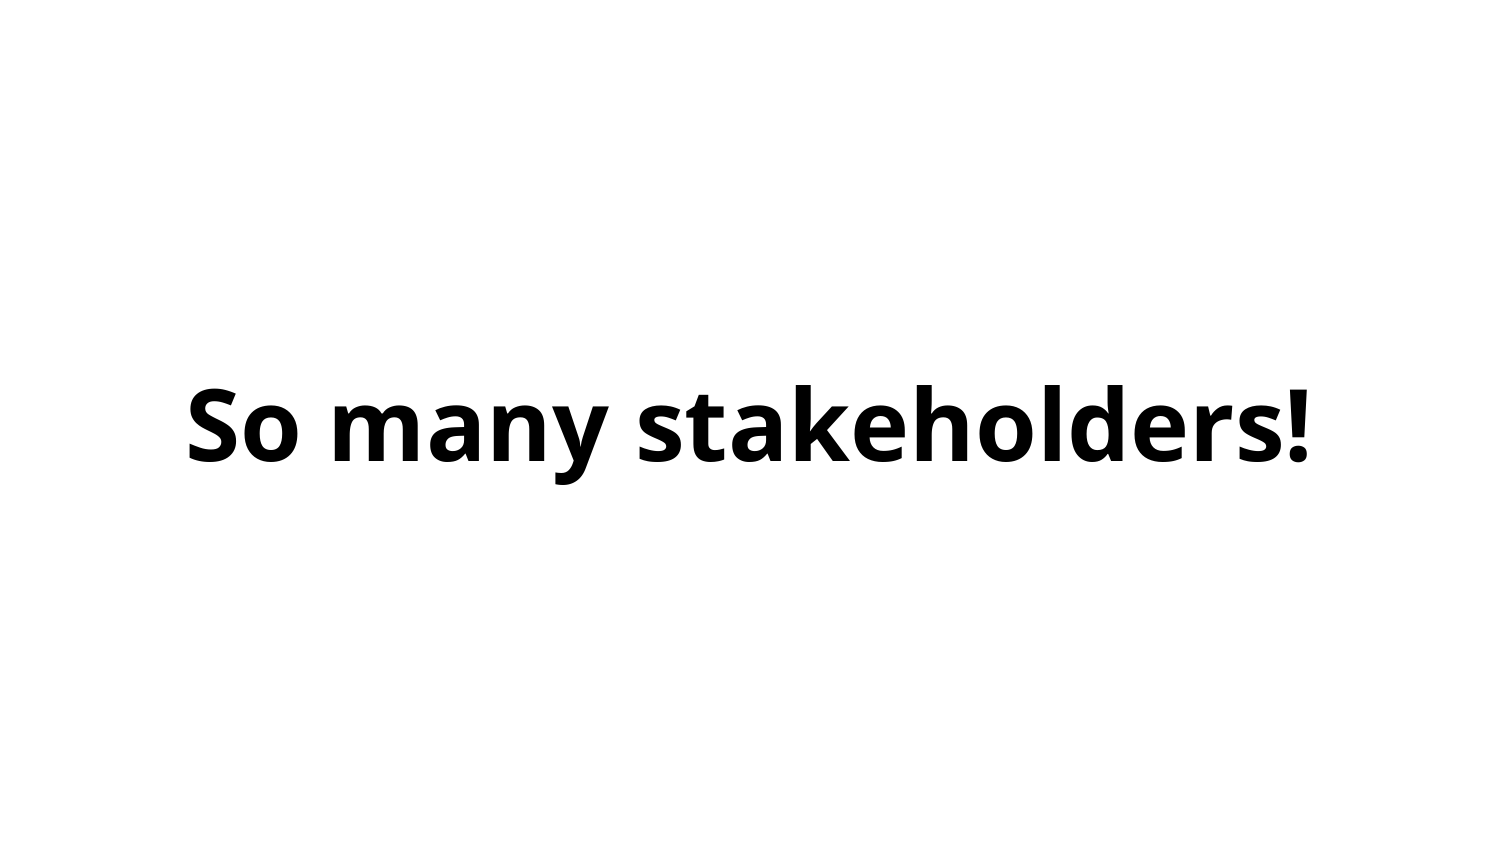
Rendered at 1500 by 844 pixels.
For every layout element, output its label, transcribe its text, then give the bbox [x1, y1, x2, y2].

title So many stakeholders! [51, 352, 1449, 491]
